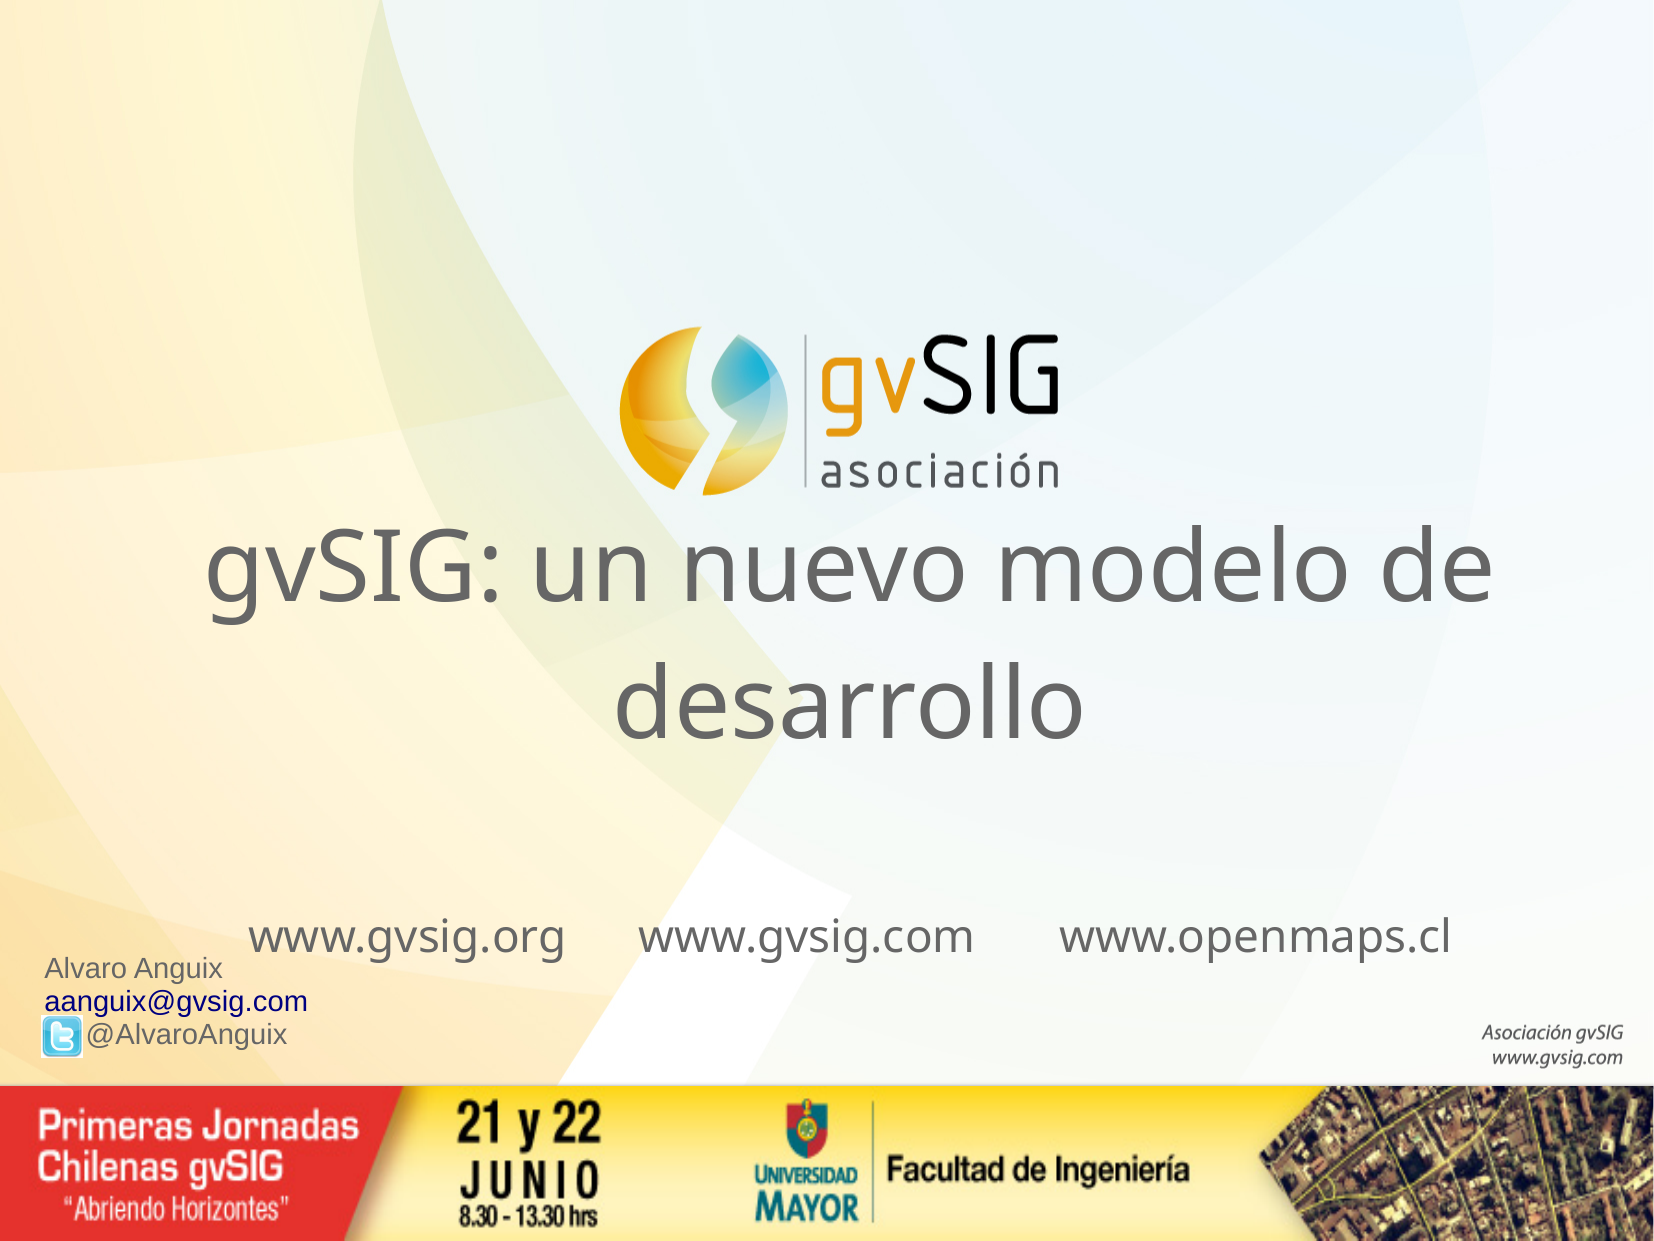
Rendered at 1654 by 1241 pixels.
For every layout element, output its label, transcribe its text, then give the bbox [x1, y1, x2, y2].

title gvSIG: un nuevo modelo de desarrollo www.gvsig.org www.gvsig.com www.openmaps.cl [135, 529, 1565, 932]
picture [0, 0, 1654, 1241]
text_box Alvaro Anguix aanguix@gvsig.com @AlvaroAnguix [29, 944, 414, 1059]
